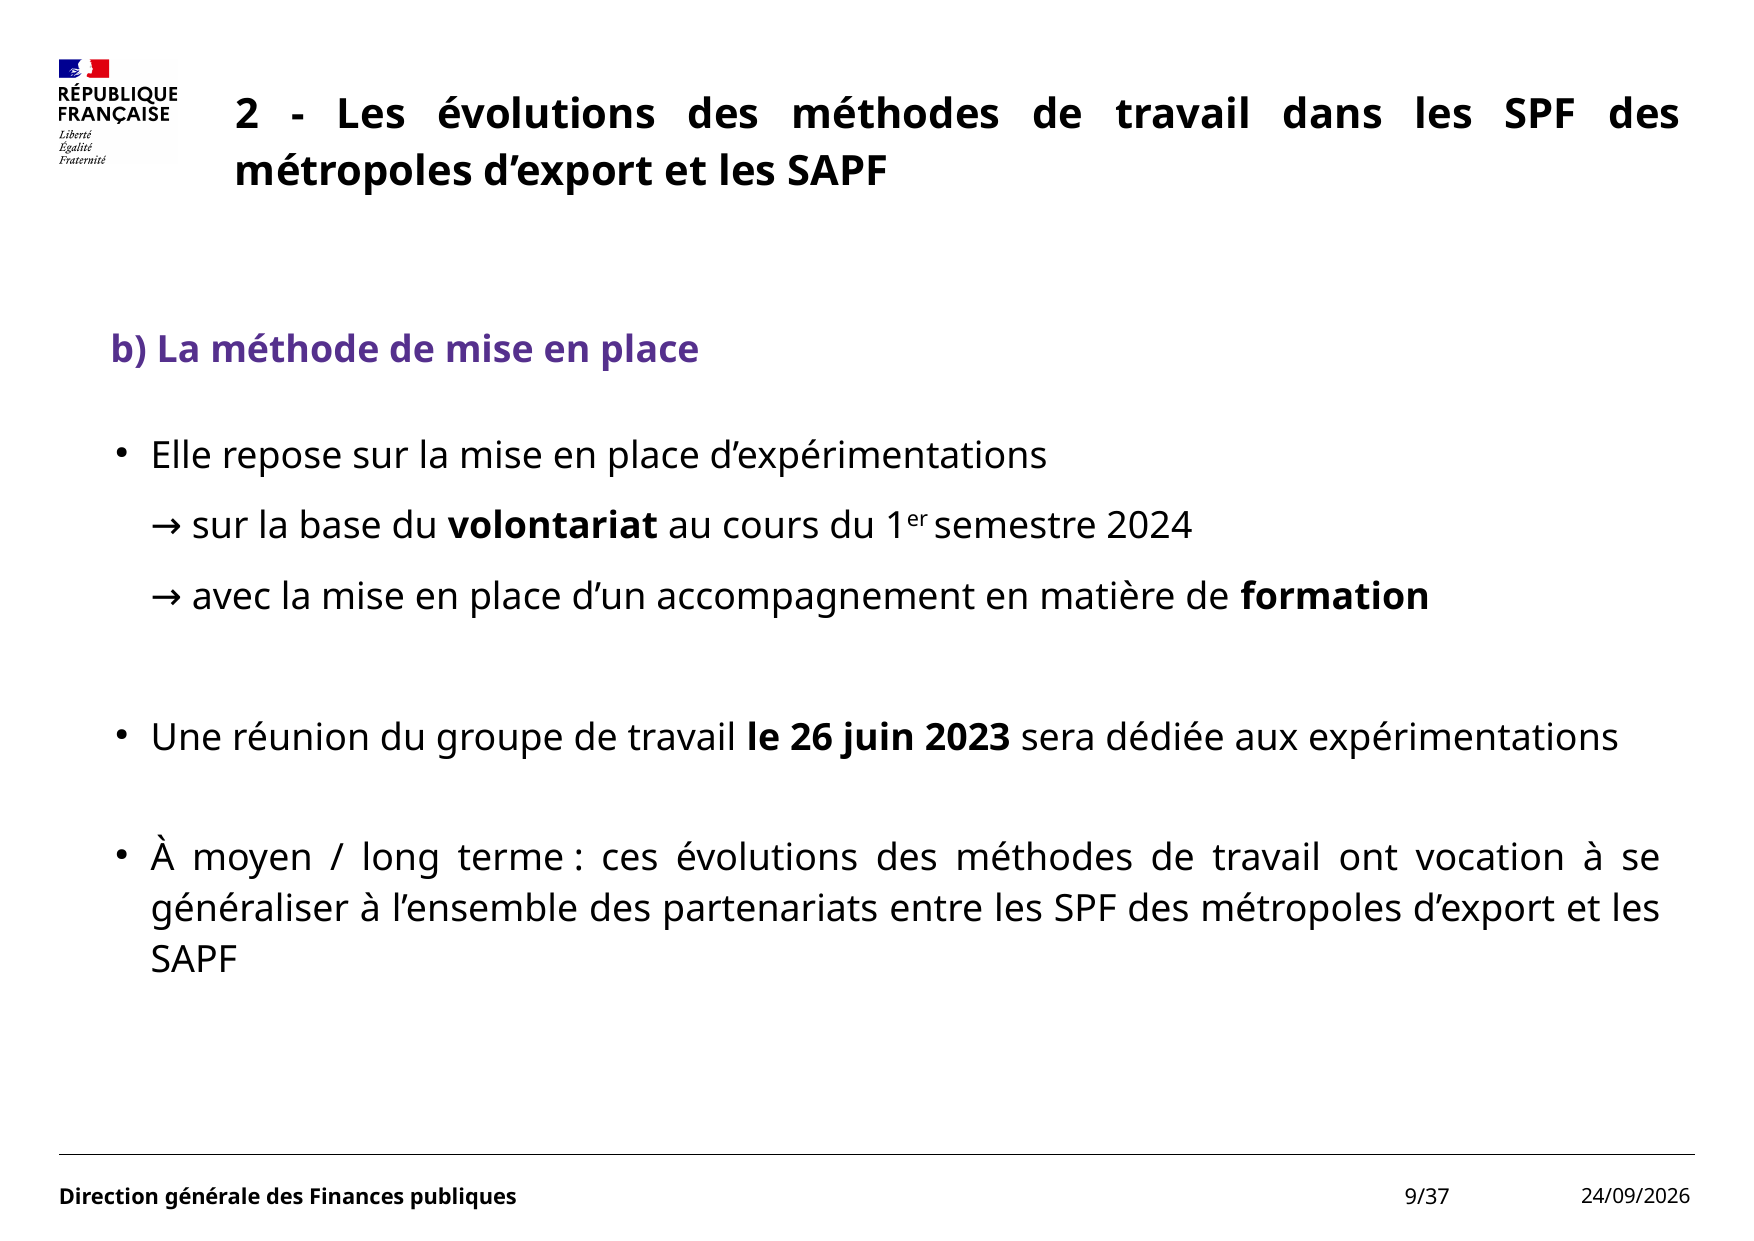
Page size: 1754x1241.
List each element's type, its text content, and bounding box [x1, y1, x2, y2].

text_box Elle repose sur la mise en place d’expérimentations → sur la base du volontariat au cours du 1er semestre 2024 → avec la mise en place d’un accompagnement en matière de formation Une réunion du groupe de travail le 26 juin 2023 sera dédiée aux expérimentations À moyen / long terme : ces évolutions des méthodes de travail ont vocation à se généraliser à l’ensemble des partenariats entre les SPF des métropoles d’export et les SAPF [100, 413, 1677, 975]
text_box b) La méthode de mise en place [110, 322, 1366, 369]
picture [59, 59, 178, 164]
text_box 2 - Les évolutions des méthodes de travail dans les SPF des métropoles d’export et les SAPF [184, 76, 1697, 193]
